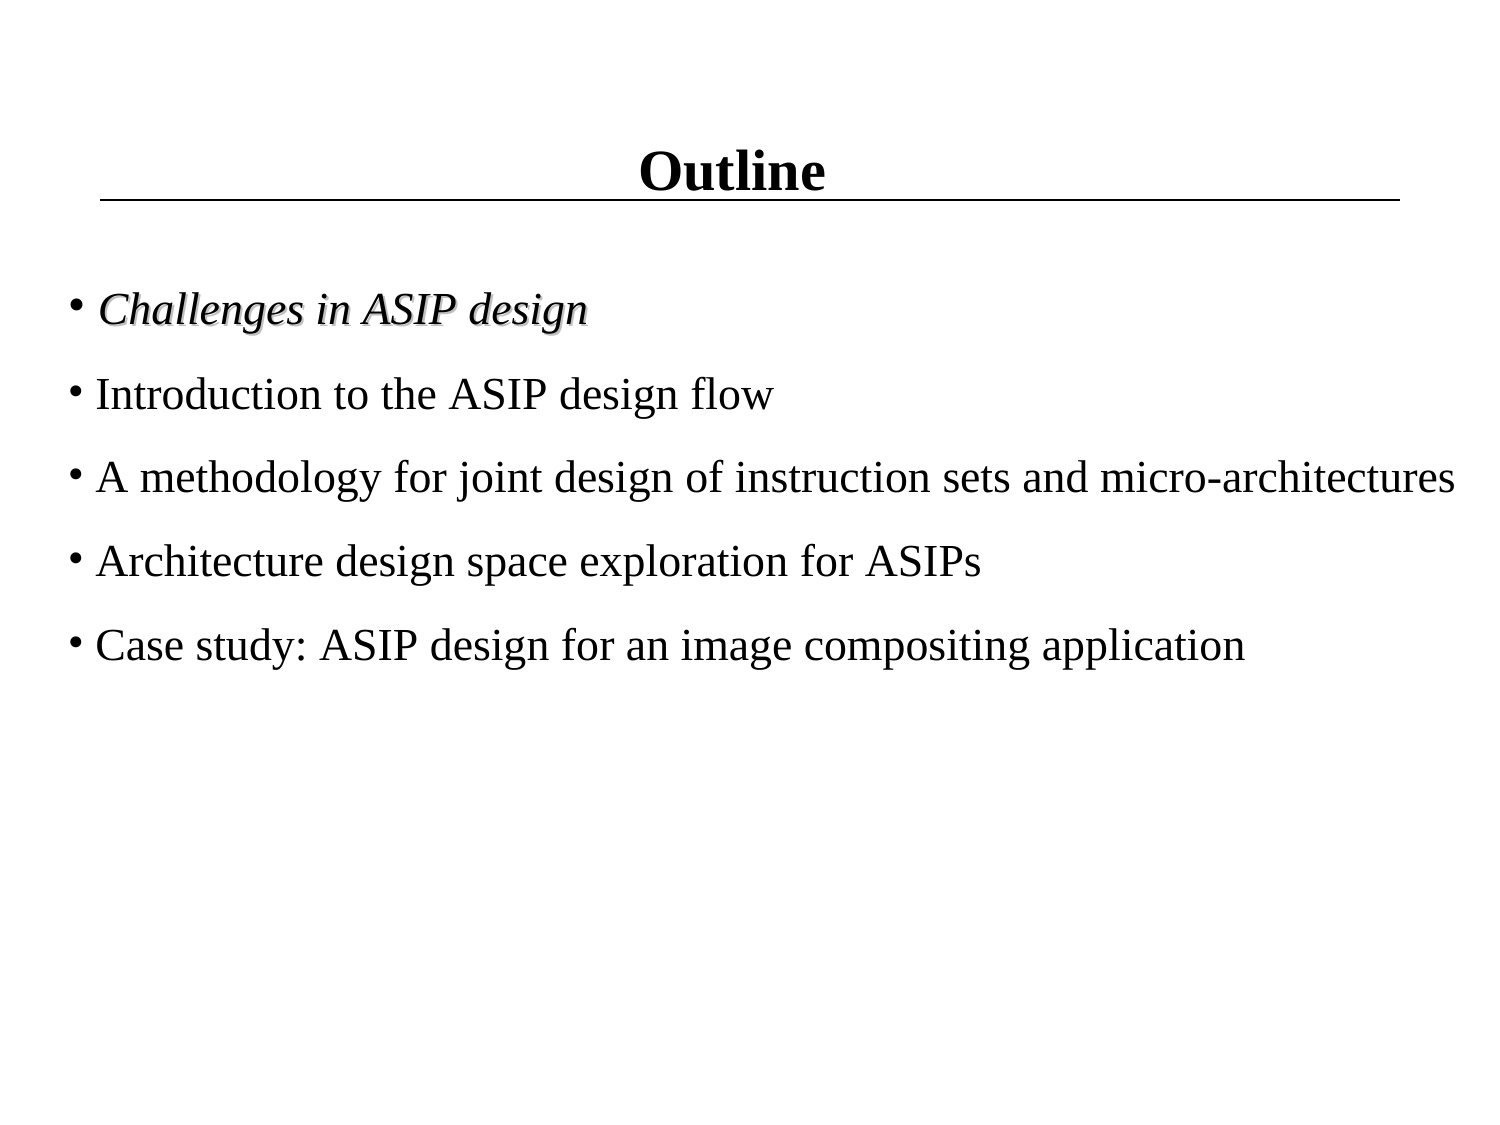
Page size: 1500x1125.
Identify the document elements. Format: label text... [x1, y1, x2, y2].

text_box Challenges in ASIP design Introduction to the ASIP design flow A methodology for joint design of instruction sets and micro-architectures Architecture design space exploration for ASIPs Case study: ASIP design for an image compositing application [53, 267, 1500, 678]
title Outline [395, 201, 1069, 210]
title Outline [395, 124, 1069, 199]
